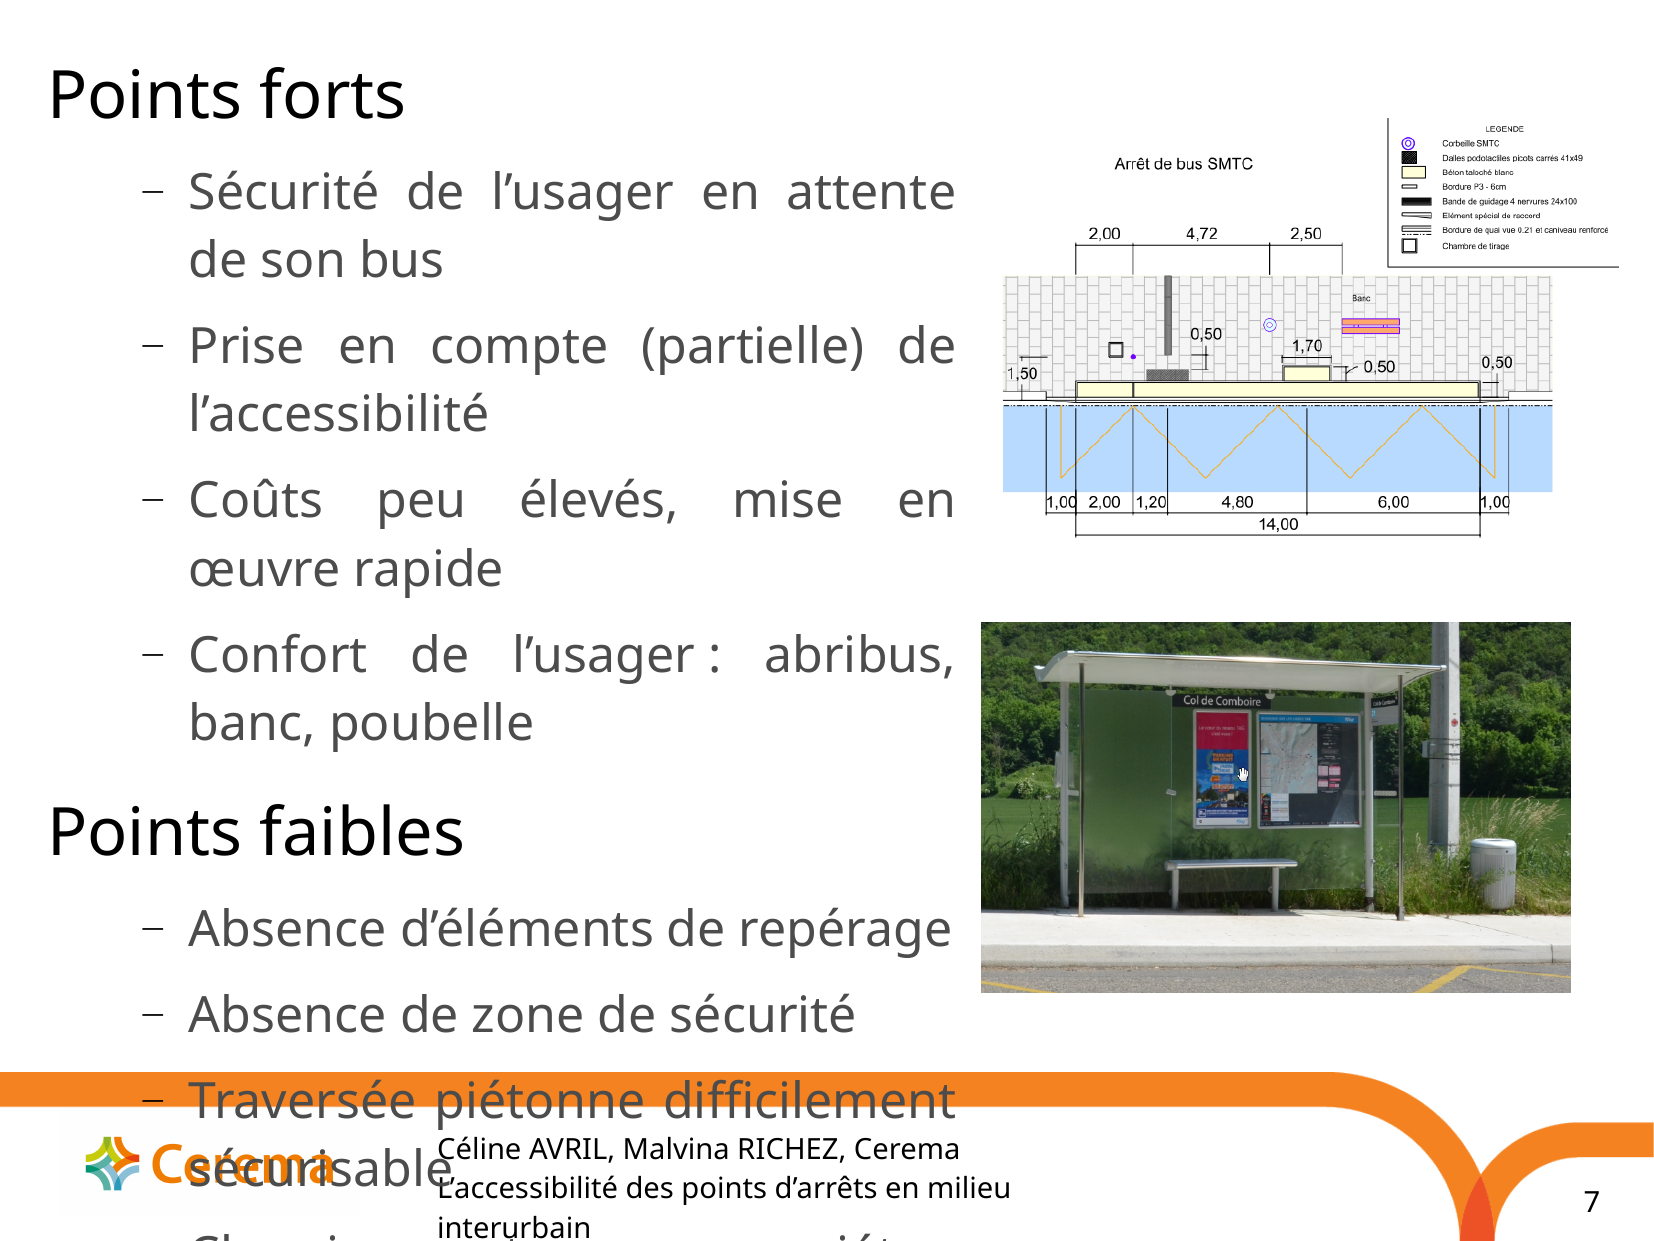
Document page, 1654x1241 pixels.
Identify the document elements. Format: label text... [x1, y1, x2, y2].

picture [981, 622, 1571, 993]
picture [989, 118, 1619, 544]
picture [0, 1072, 1654, 1241]
list Points forts Sécurité de l’usager en attente de son bus Prise en compte (partielle) de l’accessibilité Coûts peu élevés, mise en œuvre rapide Confort de l’usager : abribus, banc, poubelle Points faibles Absence d’éléments de repérage Absence de zone de sécurité Traversée piétonne difficilement sécurisable Cheminement piéton partiellement accessible depuis le hameau [0, 47, 957, 1063]
